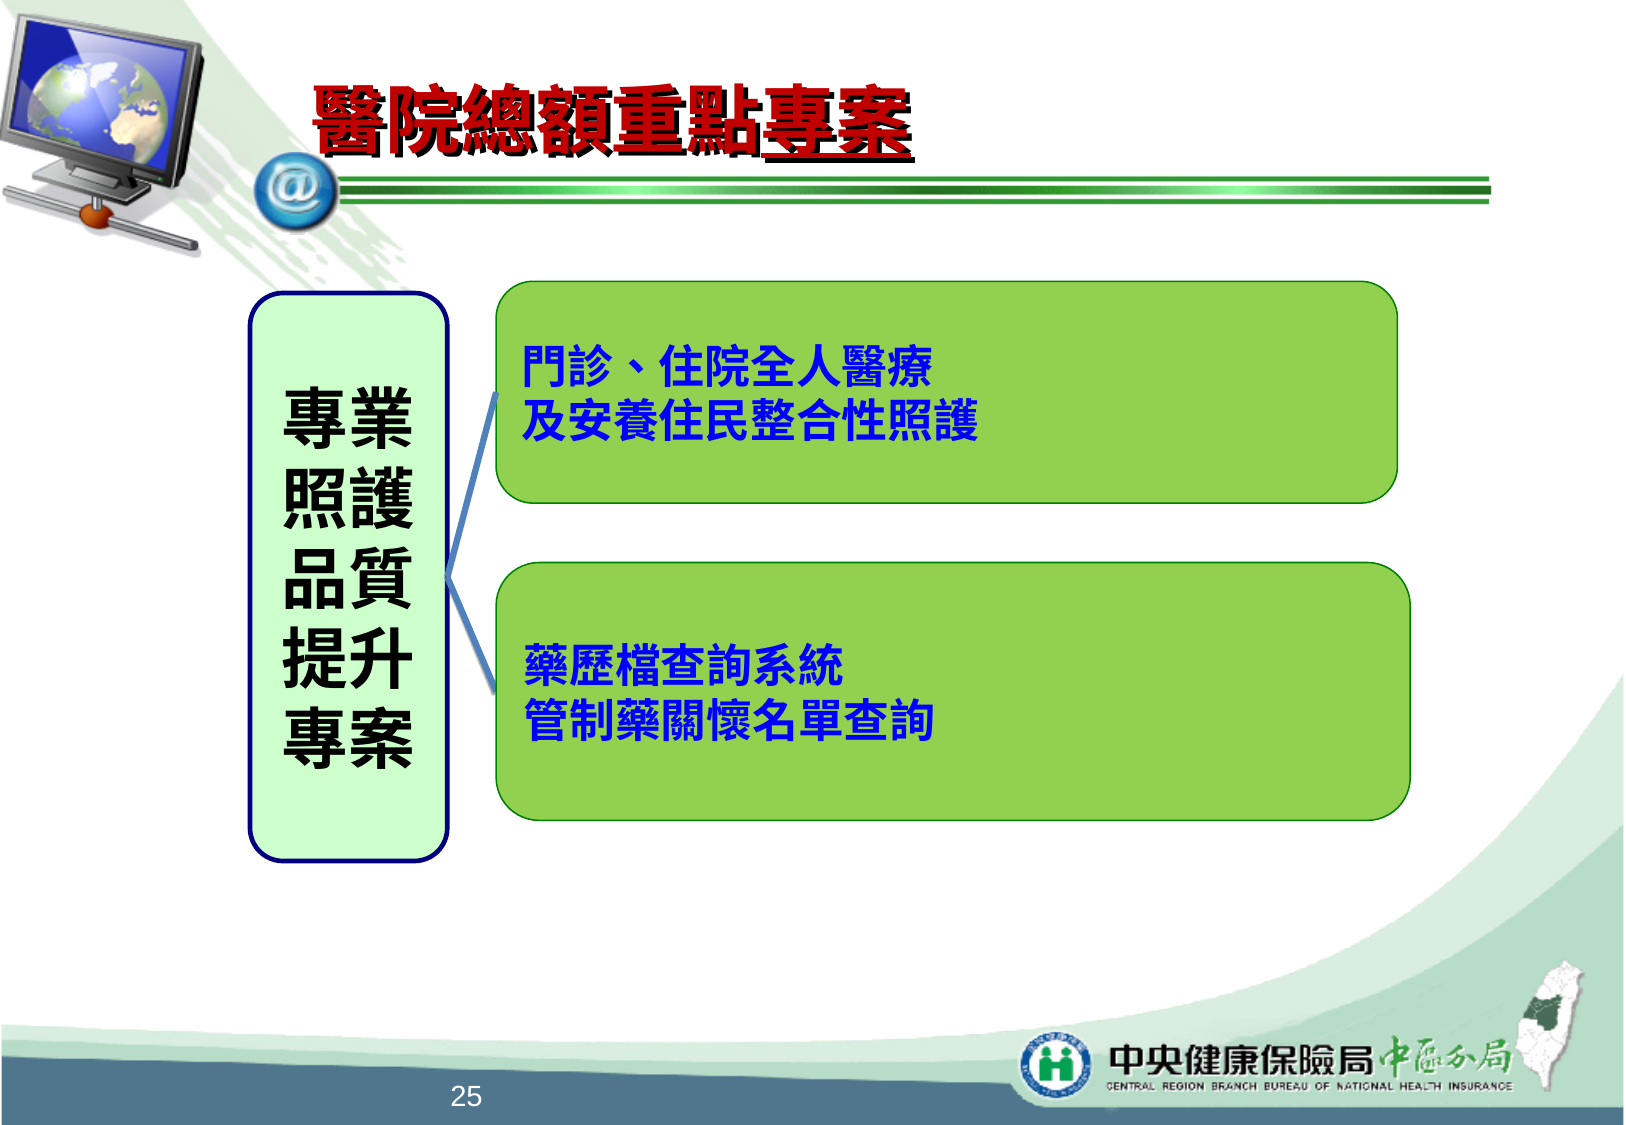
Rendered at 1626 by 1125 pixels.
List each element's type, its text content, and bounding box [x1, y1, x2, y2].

text_box 門診、住院全人醫療 及安養住民整合性照護 [496, 281, 1398, 504]
text_box [435, 1065, 815, 1125]
text_box 藥歷檔查詢系統 管制藥關懷名單查詢 [496, 562, 1411, 821]
text_box 專業 照護 品質 提升 專案 [249, 292, 448, 862]
title 醫院總額重點專案 [295, 23, 1071, 211]
